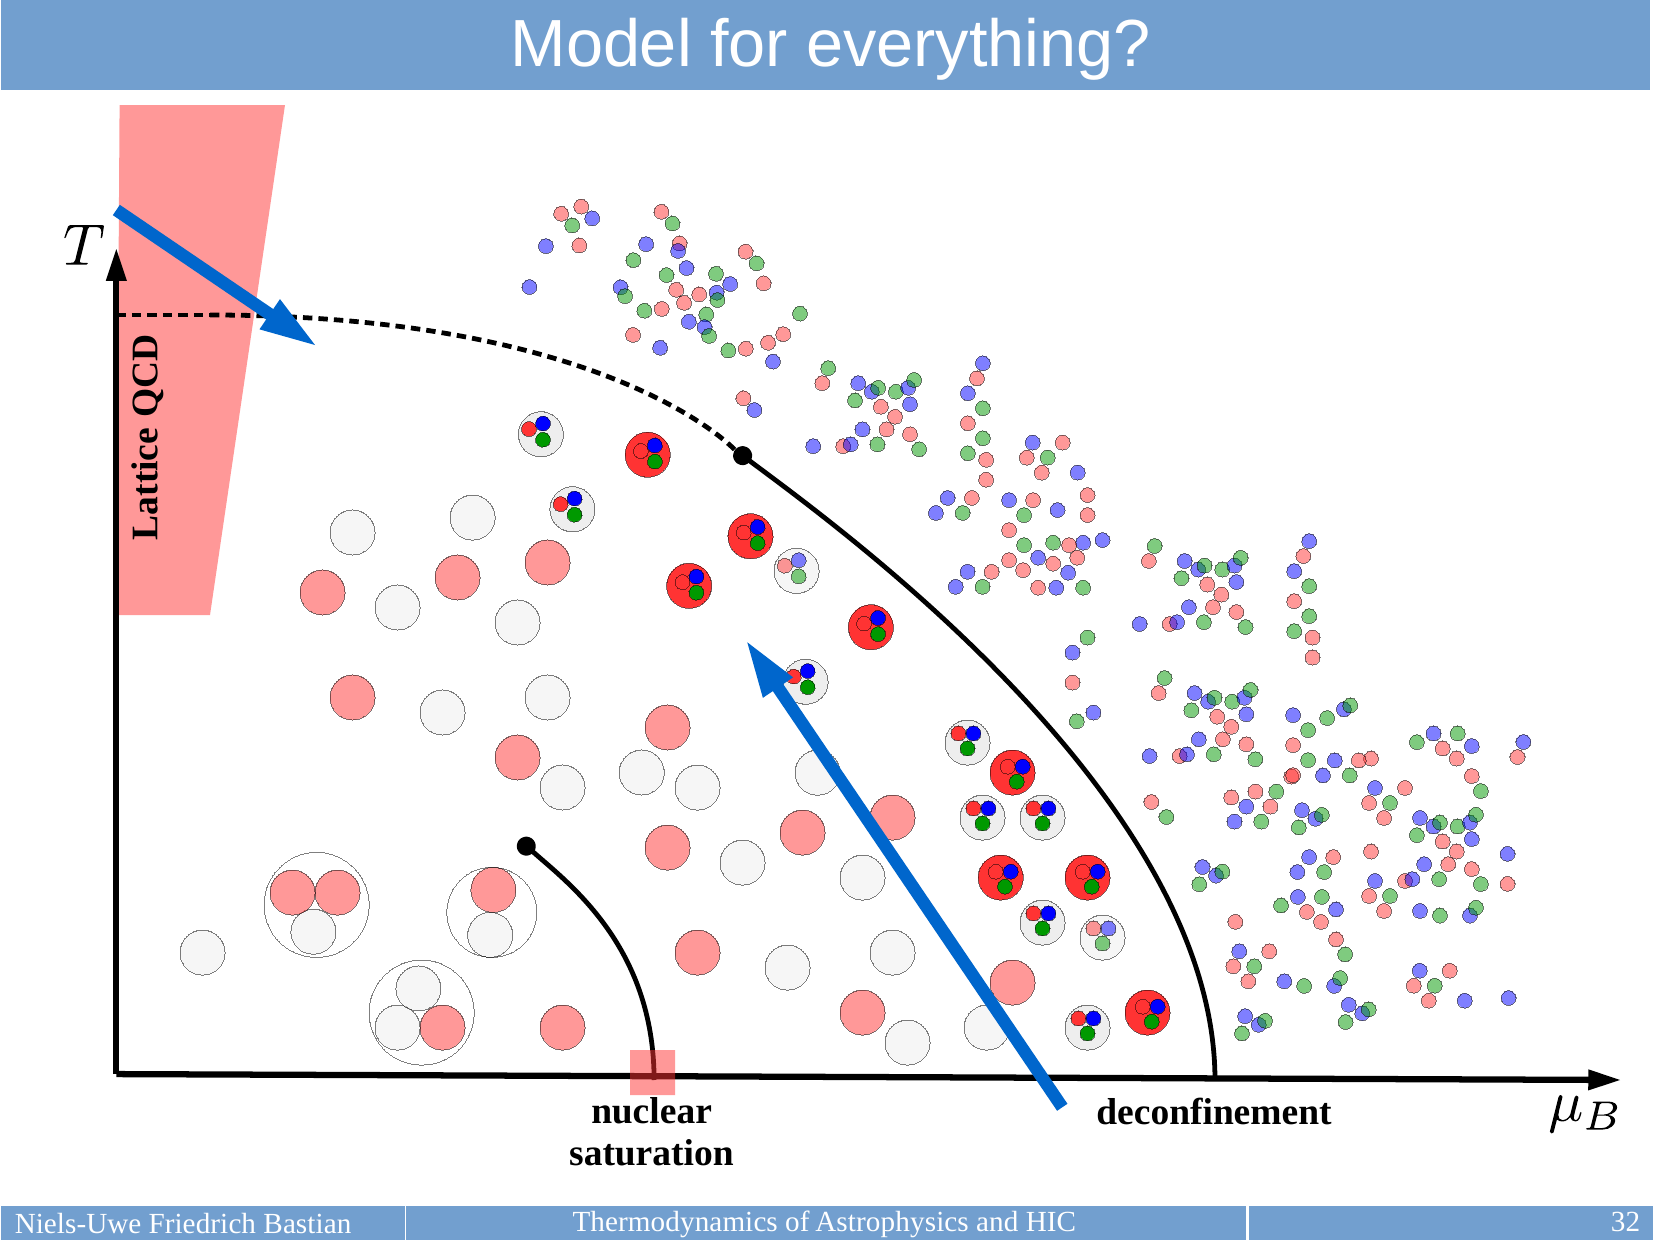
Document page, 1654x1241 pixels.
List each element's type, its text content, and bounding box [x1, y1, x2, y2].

text_box [638, 236, 654, 252]
text_box [832, 755, 840, 766]
text_box [654, 301, 670, 317]
text_box [1194, 859, 1230, 884]
text_box [1276, 973, 1292, 989]
text_box [1224, 682, 1259, 722]
text_box [495, 599, 541, 646]
text_box [653, 204, 681, 231]
text_box [625, 327, 641, 343]
text_box [549, 486, 595, 532]
text_box [1019, 435, 1041, 466]
text_box [1397, 871, 1420, 889]
text_box [1065, 645, 1081, 661]
text_box [940, 490, 956, 506]
text_box [1001, 492, 1017, 508]
text_box [666, 563, 712, 609]
text_box [613, 279, 633, 304]
text_box [1412, 810, 1465, 872]
text_box [1316, 864, 1332, 880]
text_box [792, 306, 808, 322]
text_box [1328, 901, 1344, 917]
text_box [1464, 768, 1480, 784]
text_box [1361, 780, 1383, 811]
text_box [521, 279, 537, 295]
text_box [375, 965, 466, 1051]
text_box [1055, 435, 1071, 451]
text_box [978, 855, 1024, 901]
text_box [1132, 616, 1148, 632]
text_box [1361, 873, 1383, 904]
text_box [1509, 734, 1531, 765]
text_box [774, 548, 820, 594]
text_box [990, 960, 1036, 1006]
text_box [1421, 978, 1443, 1009]
text_box [1294, 802, 1330, 827]
text_box [1261, 943, 1277, 959]
text_box [709, 276, 738, 308]
text_box [1191, 876, 1207, 892]
text_box [1326, 970, 1348, 994]
text_box [652, 340, 668, 356]
text_box [1341, 997, 1377, 1021]
text_box [1500, 876, 1516, 892]
text_box [1177, 553, 1213, 578]
text_box [1397, 780, 1413, 796]
text_box [1336, 697, 1358, 717]
text_box [1285, 707, 1301, 723]
text_box [1305, 649, 1321, 666]
text_box [1305, 630, 1321, 646]
text_box [1191, 731, 1207, 747]
text_box [1247, 751, 1263, 767]
text_box [1457, 993, 1473, 1009]
text_box [1070, 465, 1086, 481]
text_box [679, 260, 695, 276]
text_box [975, 430, 991, 446]
text_box deconfinement [1077, 1083, 1351, 1182]
text_box [330, 509, 376, 556]
text_box [1291, 819, 1307, 835]
text_box [870, 930, 916, 976]
text_box [1080, 630, 1096, 646]
text_box [888, 372, 922, 412]
text_box [964, 490, 980, 506]
text_box [636, 303, 652, 319]
text_box [1214, 550, 1249, 590]
text_box [1199, 576, 1229, 615]
text_box [1300, 752, 1316, 768]
text_box [795, 750, 836, 796]
title Model for everything? [86, 4, 1576, 83]
text_box [1319, 710, 1335, 726]
text_box [553, 206, 580, 233]
text_box [1338, 1014, 1354, 1030]
text_box [1286, 623, 1302, 639]
text_box [1301, 578, 1317, 594]
text_box [1300, 722, 1316, 738]
text_box Lattice QCD [116, 319, 173, 556]
text_box [1020, 795, 1066, 841]
text_box [1412, 903, 1428, 919]
text_box [1226, 814, 1243, 830]
text_box [518, 411, 564, 457]
text_box [1065, 855, 1111, 901]
text_box [1237, 1008, 1273, 1033]
text_box [847, 392, 863, 408]
text_box [375, 584, 421, 631]
text_box [118, 105, 286, 297]
text_box [450, 495, 496, 541]
text_box [873, 399, 889, 415]
text_box [1286, 593, 1302, 609]
text_box [1172, 746, 1195, 764]
text_box [928, 505, 944, 521]
text_box [775, 326, 791, 342]
text_box [1095, 532, 1111, 548]
text_box [1158, 809, 1174, 825]
text_box [1069, 713, 1085, 729]
text_box [1285, 737, 1301, 753]
text_box [1315, 767, 1331, 783]
text_box [538, 238, 554, 254]
text_box [960, 415, 976, 431]
text_box [1048, 580, 1064, 596]
text_box [960, 385, 976, 401]
text_box [960, 795, 1006, 841]
text_box [1462, 900, 1484, 924]
text_box [540, 764, 586, 811]
text_box [840, 855, 886, 901]
text_box [330, 674, 376, 721]
text_box [1548, 1095, 1621, 1134]
text_box [911, 441, 927, 457]
text_box [1253, 784, 1284, 830]
text_box [1351, 750, 1379, 768]
text_box [720, 840, 766, 886]
text_box [1442, 963, 1458, 979]
text_box [540, 1005, 586, 1051]
text_box [1450, 725, 1466, 741]
text_box [675, 765, 721, 811]
text_box [1151, 670, 1173, 701]
text_box [1406, 963, 1428, 994]
text_box [1328, 931, 1344, 947]
text_box [1500, 846, 1516, 862]
text_box [63, 225, 106, 265]
text_box [969, 355, 991, 386]
text_box [1227, 914, 1243, 930]
text_box [835, 436, 859, 454]
text_box [1450, 807, 1484, 847]
text_box [118, 220, 255, 616]
text_box [1075, 580, 1091, 596]
text_box [1342, 767, 1358, 783]
text_box [1376, 795, 1398, 826]
text_box [435, 554, 481, 601]
text_box [1080, 487, 1096, 503]
text_box [720, 342, 736, 358]
text_box [902, 426, 918, 442]
text_box [1325, 849, 1341, 865]
text_box [1234, 1025, 1250, 1041]
text_box [668, 282, 692, 311]
text_box [879, 409, 903, 437]
text_box [1196, 614, 1212, 630]
text_box [619, 749, 665, 796]
text_box [420, 689, 466, 736]
text_box [984, 564, 1000, 580]
text_box [1030, 580, 1046, 596]
text_box [1181, 599, 1197, 615]
text_box [1426, 725, 1465, 767]
text_box [756, 275, 772, 291]
text_box [1337, 946, 1353, 962]
text_box [625, 432, 671, 478]
text_box [1080, 507, 1096, 523]
text_box [1223, 789, 1239, 805]
text_box [1060, 565, 1076, 581]
text_box [840, 990, 886, 1036]
text_box [180, 930, 226, 976]
text_box [1025, 492, 1041, 508]
text_box [1301, 608, 1317, 624]
text_box [1416, 856, 1432, 872]
text_box [300, 569, 346, 616]
text_box [1050, 502, 1066, 518]
text_box [270, 870, 361, 955]
text_box [573, 199, 600, 226]
text_box [1464, 861, 1480, 877]
text_box [1295, 533, 1317, 564]
text_box [1363, 843, 1379, 860]
text_box [1142, 748, 1158, 764]
text_box [1327, 752, 1343, 768]
text_box [1001, 522, 1017, 538]
text_box [659, 267, 675, 283]
text_box [1045, 535, 1091, 566]
text_box [1183, 702, 1199, 718]
text_box [681, 306, 717, 344]
text_box nuclear saturation [546, 1083, 757, 1182]
text_box [848, 604, 894, 650]
text_box [1237, 619, 1254, 635]
text_box [727, 513, 774, 559]
text_box [1206, 746, 1222, 762]
text_box [1240, 958, 1262, 989]
text_box [738, 341, 754, 357]
text_box [1290, 889, 1306, 905]
text_box [1143, 794, 1159, 810]
text_box [495, 734, 541, 781]
text_box [1065, 675, 1081, 691]
text_box [571, 237, 587, 253]
text_box [1286, 563, 1302, 579]
text_box [964, 1005, 1007, 1051]
text_box [1225, 943, 1247, 974]
text_box [1376, 888, 1398, 919]
text_box [1187, 685, 1239, 747]
text_box [1473, 876, 1489, 892]
text_box [1289, 864, 1305, 880]
text_box [978, 452, 994, 468]
text_box [975, 579, 991, 595]
text_box [885, 1020, 931, 1066]
text_box [1283, 767, 1301, 785]
text_box [1473, 783, 1489, 799]
text_box [645, 825, 691, 871]
text_box [990, 750, 1036, 796]
text_box [1431, 871, 1447, 887]
text_box [1065, 1005, 1111, 1051]
text_box [630, 1050, 676, 1083]
text_box [525, 674, 571, 721]
text_box [1034, 450, 1056, 481]
text_box [945, 720, 991, 766]
text_box [1409, 734, 1425, 750]
text_box [805, 438, 821, 454]
text_box [525, 539, 571, 586]
text_box [1001, 552, 1031, 578]
text_box [691, 286, 707, 302]
text_box [1273, 897, 1289, 913]
text_box [675, 930, 721, 976]
text_box [978, 472, 994, 488]
text_box [1125, 990, 1171, 1036]
text_box [1432, 907, 1448, 924]
text_box [955, 505, 971, 521]
text_box [1238, 784, 1263, 815]
text_box [1016, 507, 1032, 523]
text_box [1299, 904, 1315, 920]
text_box [1238, 736, 1254, 752]
text_box [1020, 900, 1066, 946]
text_box [765, 945, 811, 991]
text_box [869, 436, 886, 452]
text_box [814, 360, 836, 391]
text_box [1296, 978, 1312, 994]
text_box [850, 375, 886, 400]
text_box [1409, 827, 1425, 843]
text_box [1173, 570, 1190, 586]
text_box [760, 335, 776, 351]
text_box [780, 810, 826, 856]
text_box [735, 390, 762, 418]
text_box [960, 564, 976, 580]
text_box [1016, 537, 1032, 553]
text_box [1030, 550, 1061, 572]
text_box [765, 354, 781, 370]
text_box [960, 445, 976, 461]
text_box [1080, 915, 1126, 961]
text_box [708, 266, 724, 282]
text_box [1228, 604, 1244, 620]
text_box [625, 252, 641, 268]
text_box [1301, 849, 1317, 865]
text_box [1313, 914, 1329, 930]
text_box [784, 659, 829, 705]
text_box [854, 421, 871, 437]
text_box [670, 235, 688, 259]
text_box [870, 795, 916, 841]
text_box [1314, 889, 1330, 905]
text_box [645, 704, 691, 751]
text_box [1162, 614, 1185, 632]
text_box [1464, 738, 1480, 754]
text_box [948, 579, 964, 595]
text_box [738, 244, 765, 271]
text_box [467, 867, 516, 958]
text_box [1085, 705, 1101, 721]
text_box [1501, 990, 1517, 1006]
text_box [1141, 538, 1163, 569]
text_box [975, 400, 991, 416]
